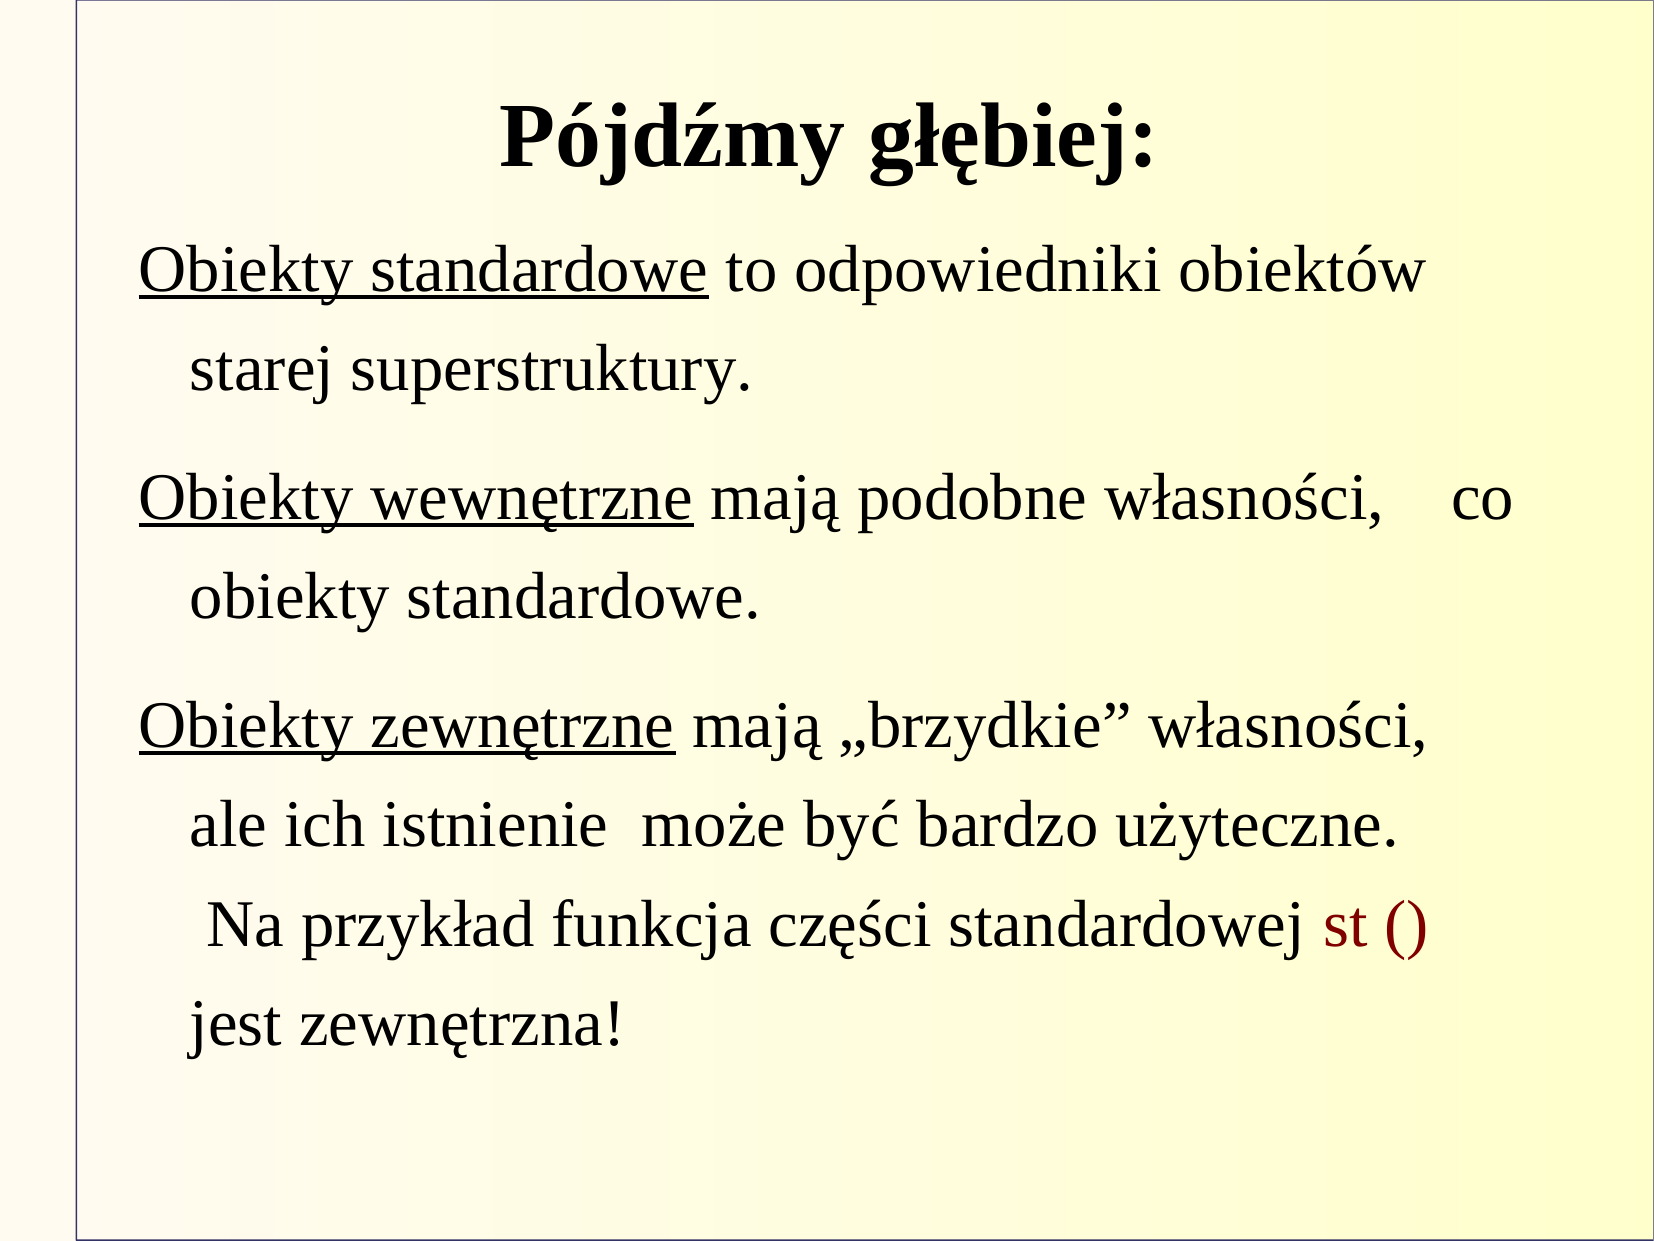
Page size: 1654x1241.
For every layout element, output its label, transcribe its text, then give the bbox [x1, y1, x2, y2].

title Pójdźmy głębiej: [123, 28, 1536, 207]
picture [0, 0, 75, 1241]
list Obiekty standardowe to odpowiedniki obiektów starej superstruktury. Obiekty wewnętrzne mają podobne własności, co obiekty standardowe. Obiekty zewnętrzne mają „brzydkie” własności, ale ich istnienie może być bardzo użyteczne. Na przykład funkcja części standardowej st () jest zewnętrzna! [121, 206, 1534, 1241]
